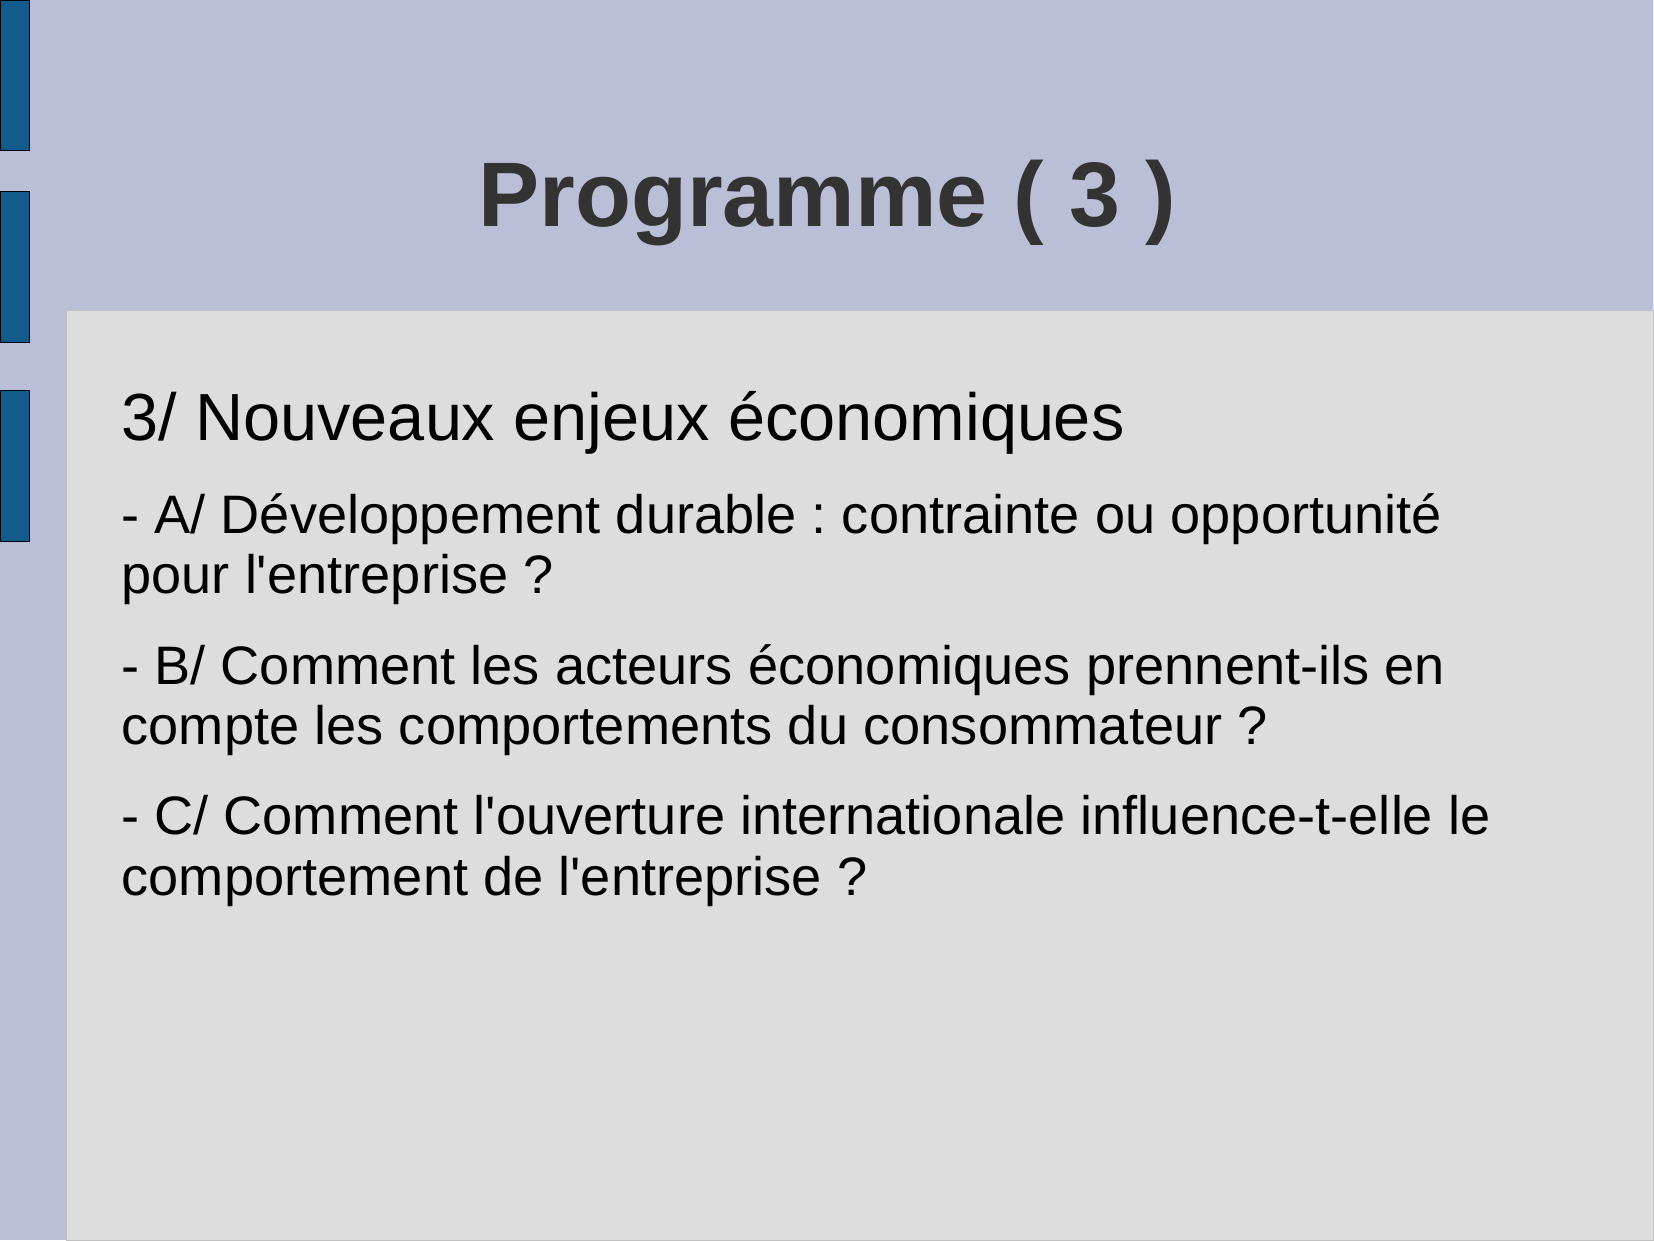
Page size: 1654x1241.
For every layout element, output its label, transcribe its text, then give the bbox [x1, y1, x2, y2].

title Programme ( 3 ) [121, 91, 1534, 299]
list 3/ Nouveaux enjeux économiques - A/ Développement durable : contrainte ou opportunité pour l'entreprise ? - B/ Comment les acteurs économiques prennent-ils en compte les comportements du consommateur ? - C/ Comment l'ouverture internationale influence-t-elle le comportement de l'entreprise ? [121, 380, 1534, 1162]
